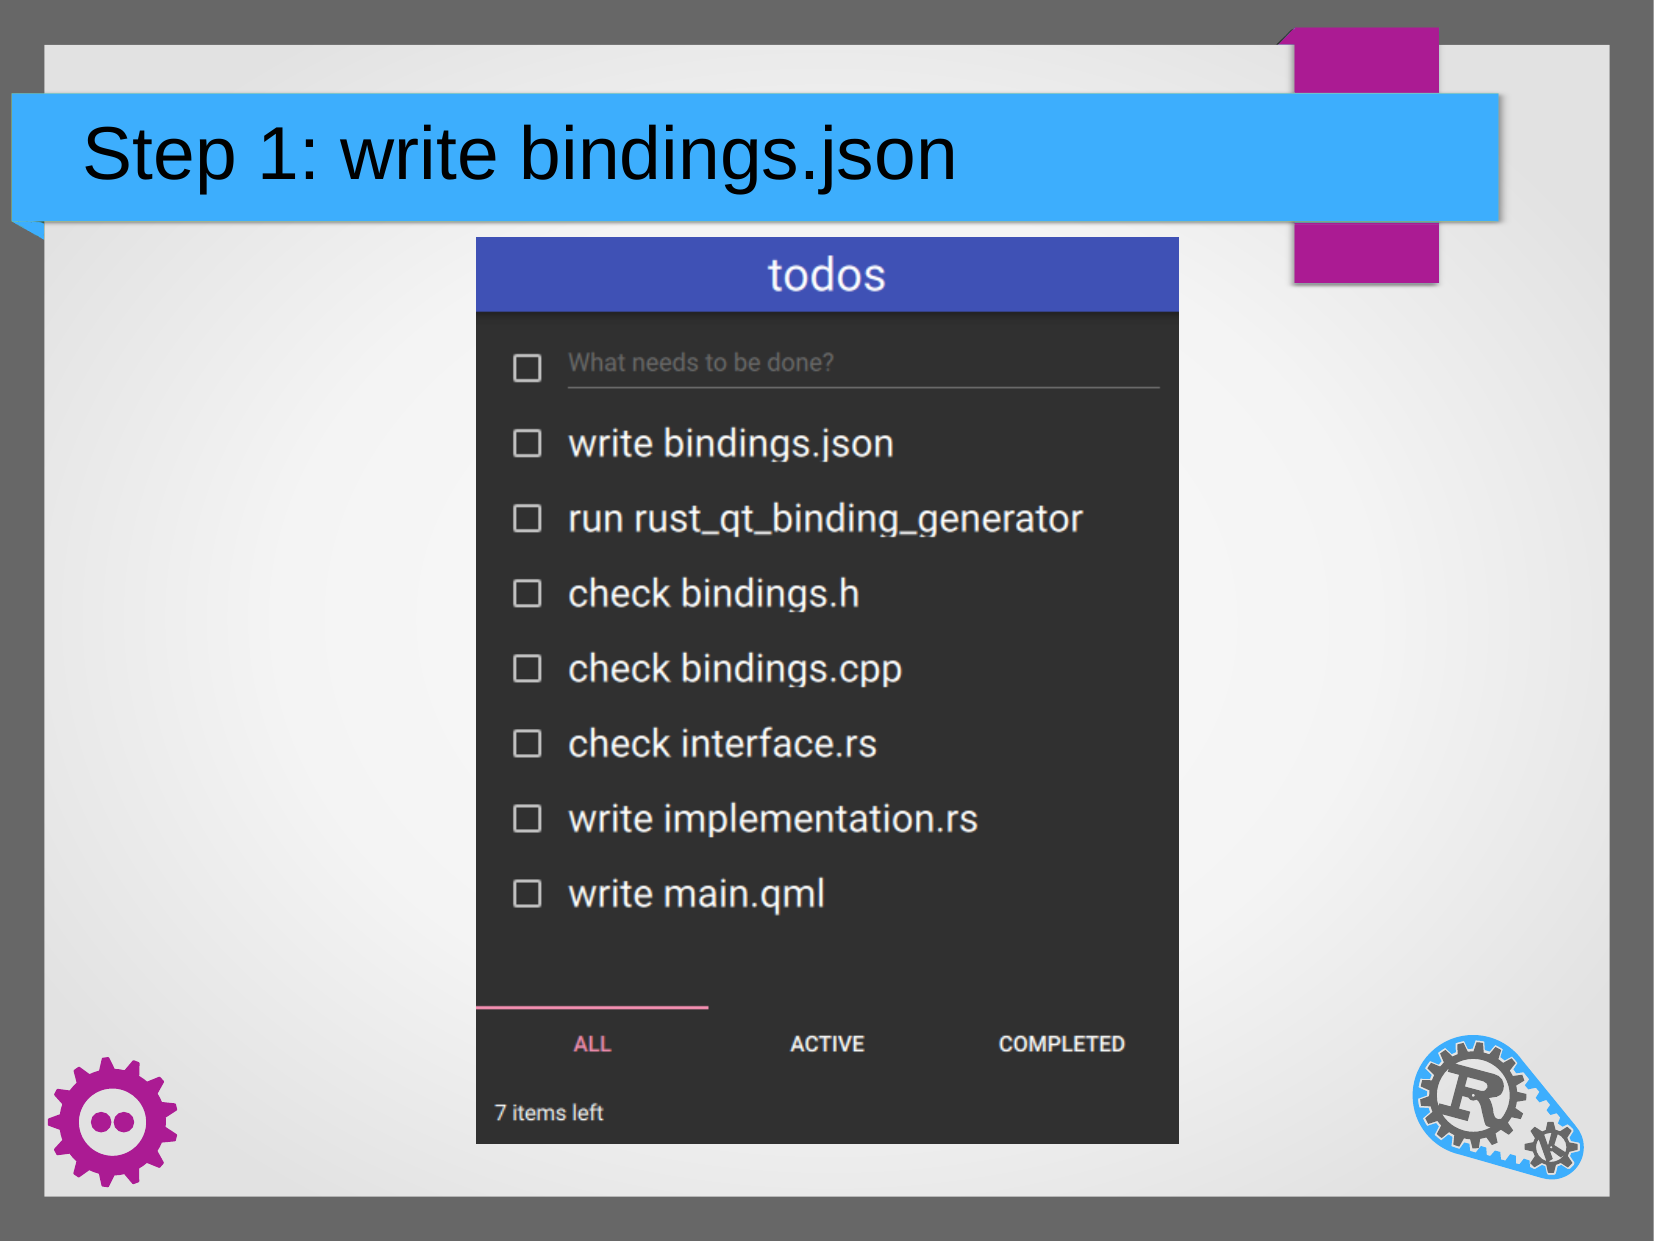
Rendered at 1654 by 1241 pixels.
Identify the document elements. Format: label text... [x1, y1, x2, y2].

title Step 1: write bindings.json [82, 94, 1264, 213]
picture [0, 0, 1654, 1241]
